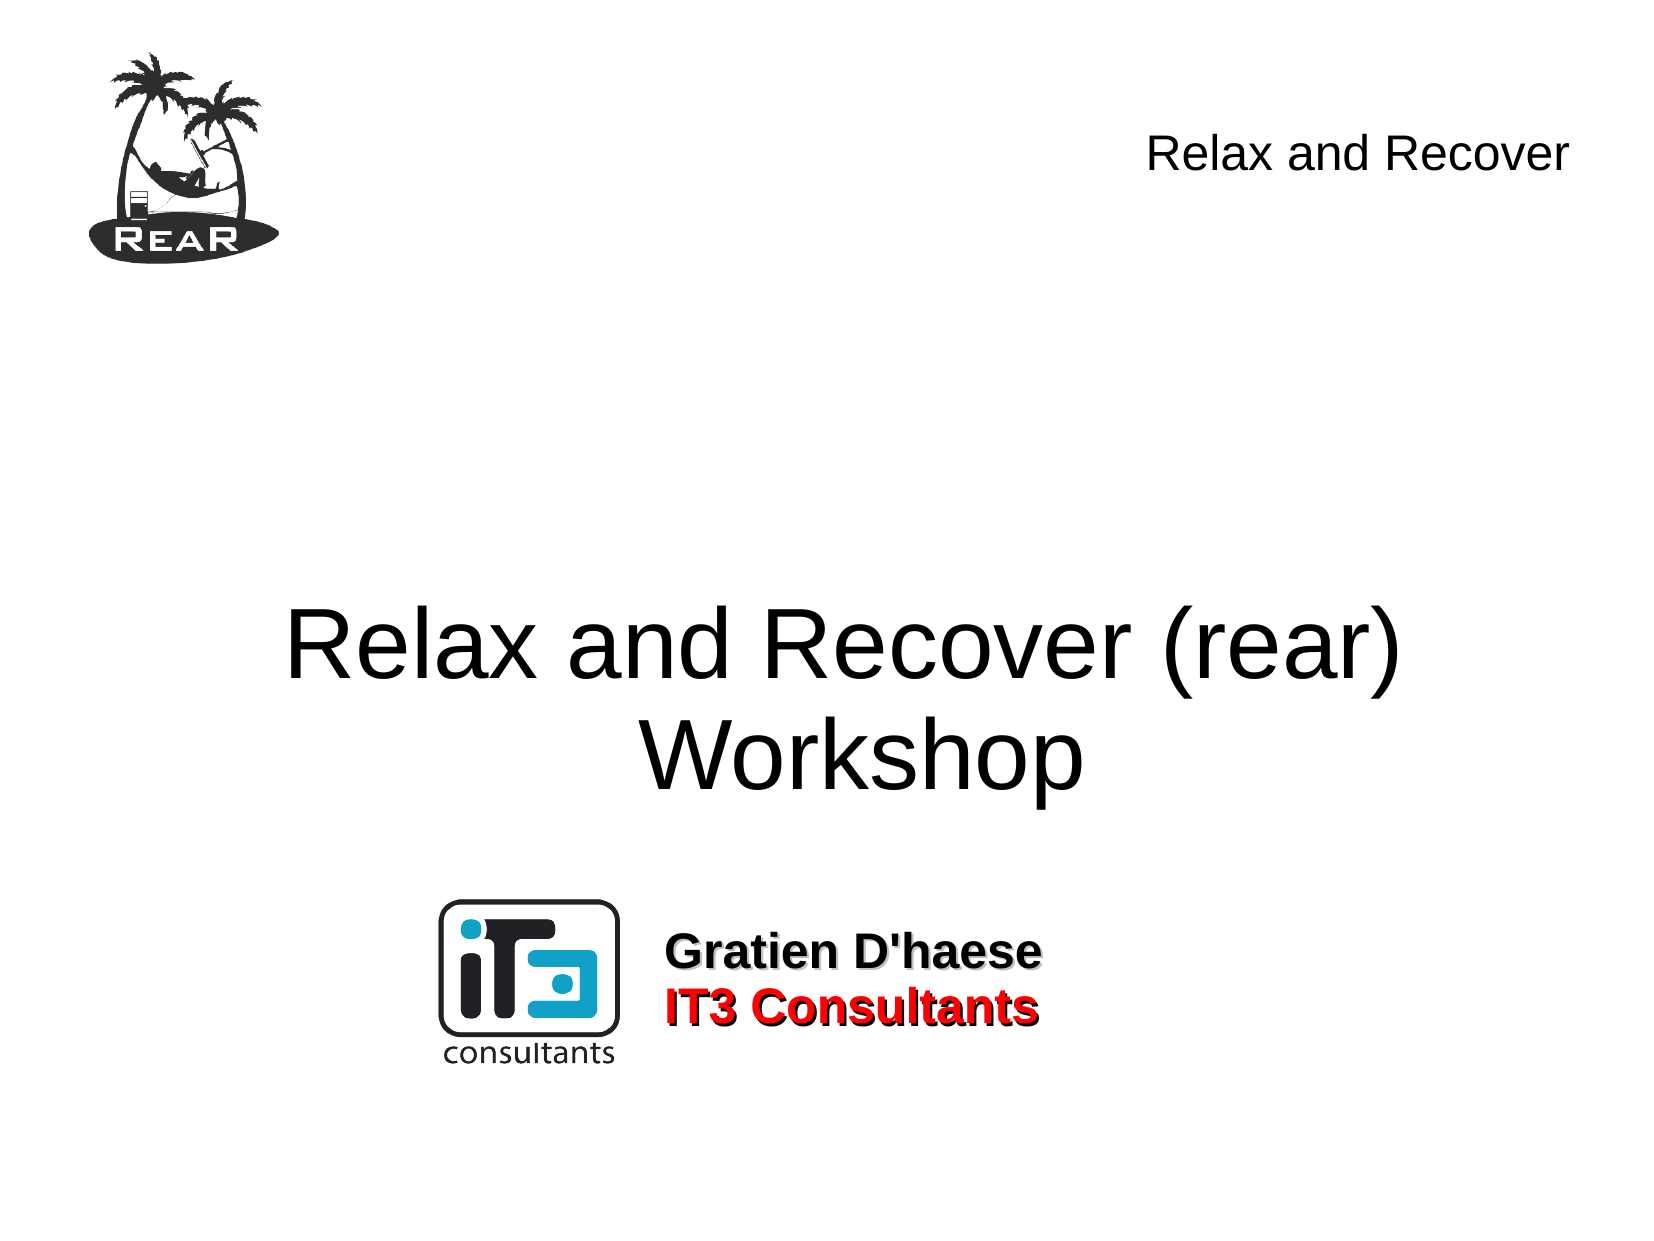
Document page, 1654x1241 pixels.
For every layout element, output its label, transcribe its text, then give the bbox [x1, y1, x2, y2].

title Relax and Recover [295, 49, 1571, 257]
picture [438, 899, 620, 1064]
subtitle Relax and Recover (rear) Workshop [82, 290, 1571, 1109]
picture [88, 52, 279, 266]
text_box Gratien D'haese IT3 Consultants [649, 915, 1093, 1064]
